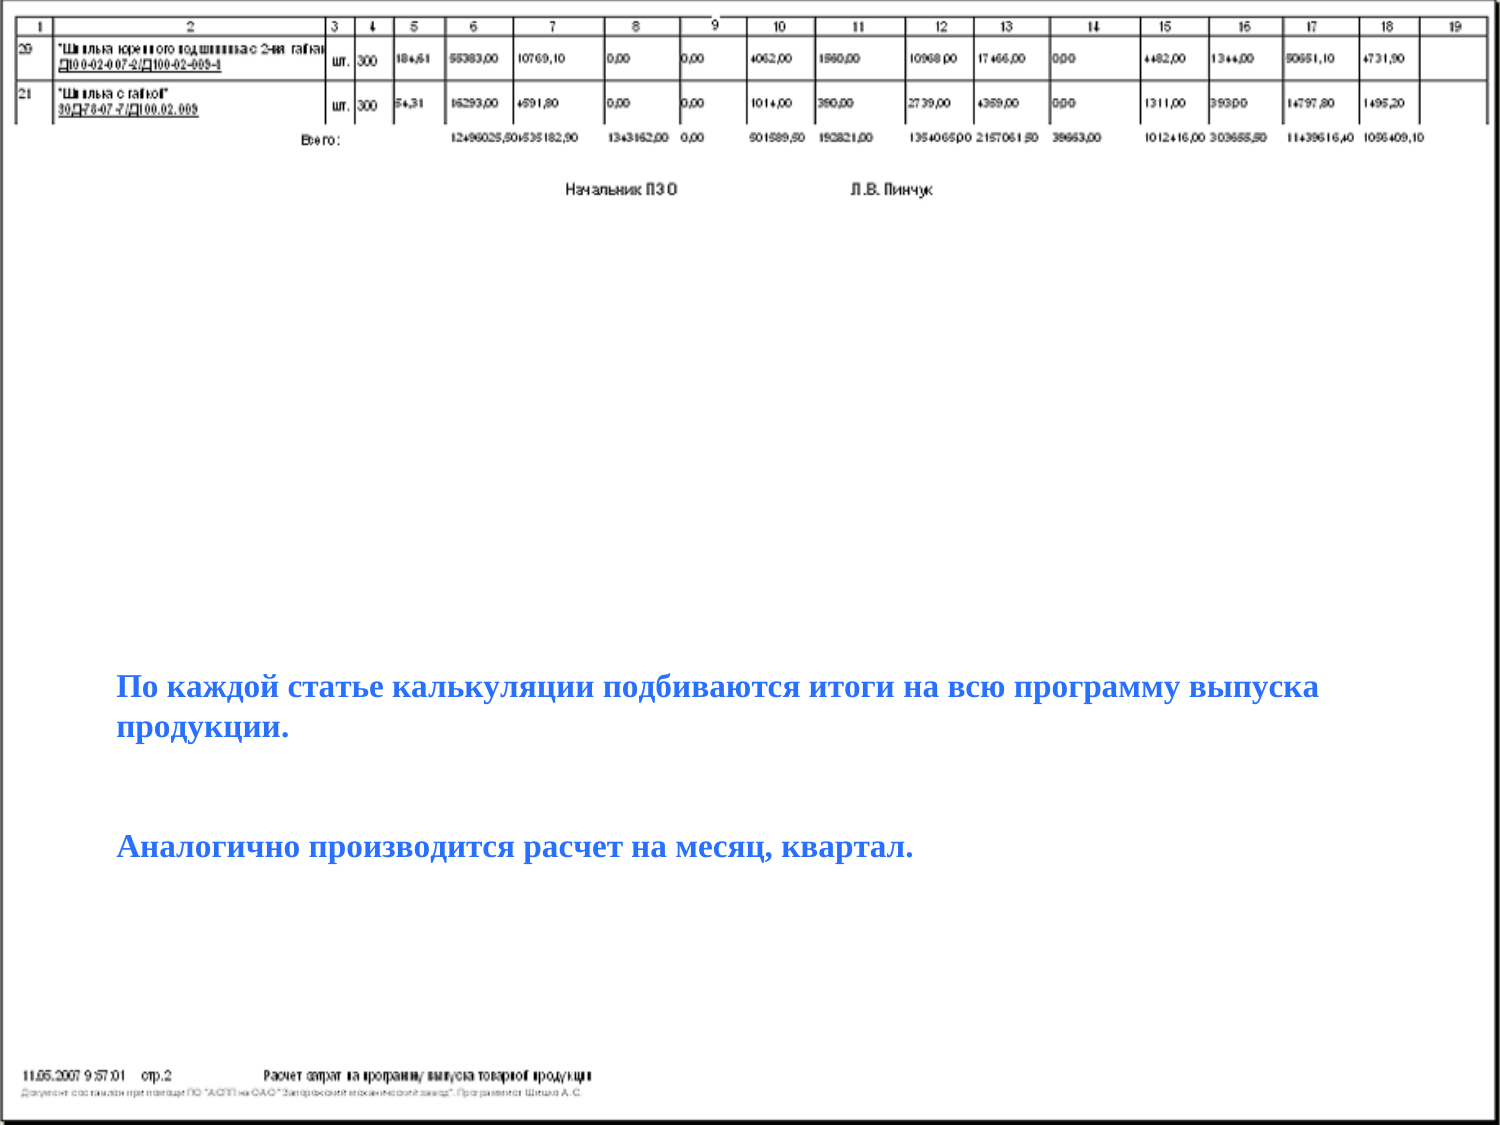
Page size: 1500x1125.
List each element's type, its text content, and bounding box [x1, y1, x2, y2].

text_box По каждой статье калькуляции подбиваются итоги на всю программу выпуска продукции. Аналогично производится расчет на месяц, квартал. [101, 656, 1345, 873]
chart [0, 0, 1500, 1125]
